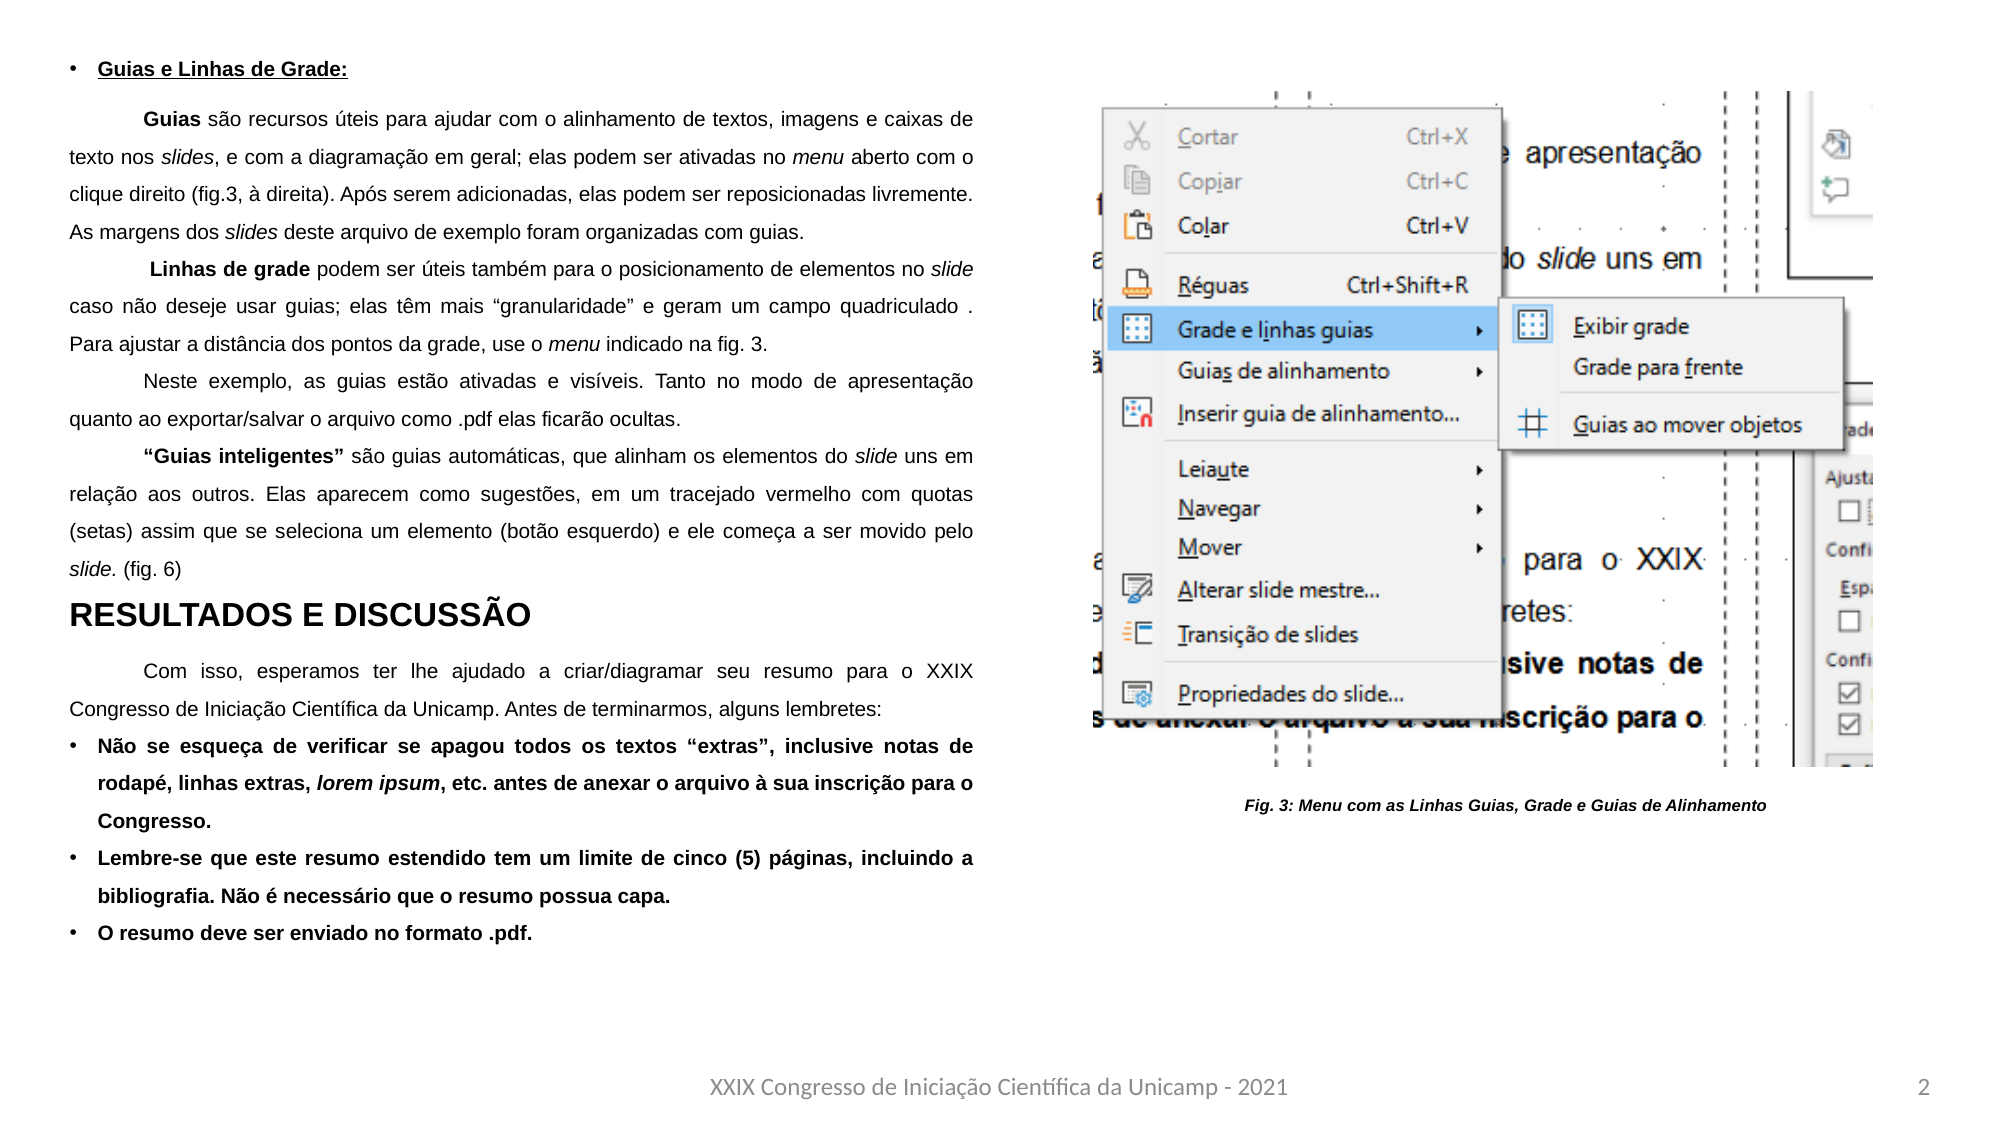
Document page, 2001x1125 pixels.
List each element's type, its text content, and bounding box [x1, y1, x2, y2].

slide_number <número> [1466, 1058, 1946, 1112]
text_box Fig. 3: Menu com as Linhas Guias, Grade e Guias de Alinhamento [1101, 789, 1911, 823]
footer XXIX Congresso de Iniciação Científica da Unicamp - 2021 [662, 1058, 1338, 1112]
text_box Guias e Linhas de Grade: Guias são recursos úteis para ajudar com o alinhamento de textos, imagens e caixas de texto nos slides, e com a diagramação em geral; elas podem ser ativadas no menu aberto com o clique direito (fig.3, à direita). Após serem adicionadas, elas podem ser reposicionadas livremente. As margens dos slides deste arquivo de exemplo foram organizadas com guias. Linhas de grade podem ser úteis também para o posicionamento de elementos no slide caso não deseje usar guias; elas têm mais “granularidade” e geram um campo quadriculado . Para ajustar a distância dos pontos da grade, use o menu indicado na fig. 3. Neste exemplo, as guias estão ativadas e visíveis. Tanto no modo de apresentação quanto ao exportar/salvar o arquivo como .pdf elas ficarão ocultas. “Guias inteligentes” são guias automáticas, que alinham os elementos do slide uns em relação aos outros. Elas aparecem como sugestões, em um tracejado vermelho com quotas (setas) assim que se seleciona um elemento (botão esquerdo) e ele começa a ser movido pelo slide. (fig. 6) RESULTADOS E DISCUSSÃO Com isso, esperamos ter lhe ajudado a criar/diagramar seu resumo para o XXIX Congresso de Iniciação Científica da Unicamp. Antes de terminarmos, alguns lembretes: Não se esqueça de verificar se apagou todos os textos “extras”, inclusive notas de rodapé, linhas extras, lorem ipsum, etc. antes de anexar o arquivo à sua inscrição para o Congresso. Lembre-se que este resumo estendido tem um limite de cinco (5) páginas, incluindo a bibliografia. Não é necessário que o resumo possua capa. O resumo deve ser enviado no formato .pdf. [54, 48, 989, 994]
picture [1093, 91, 1873, 767]
